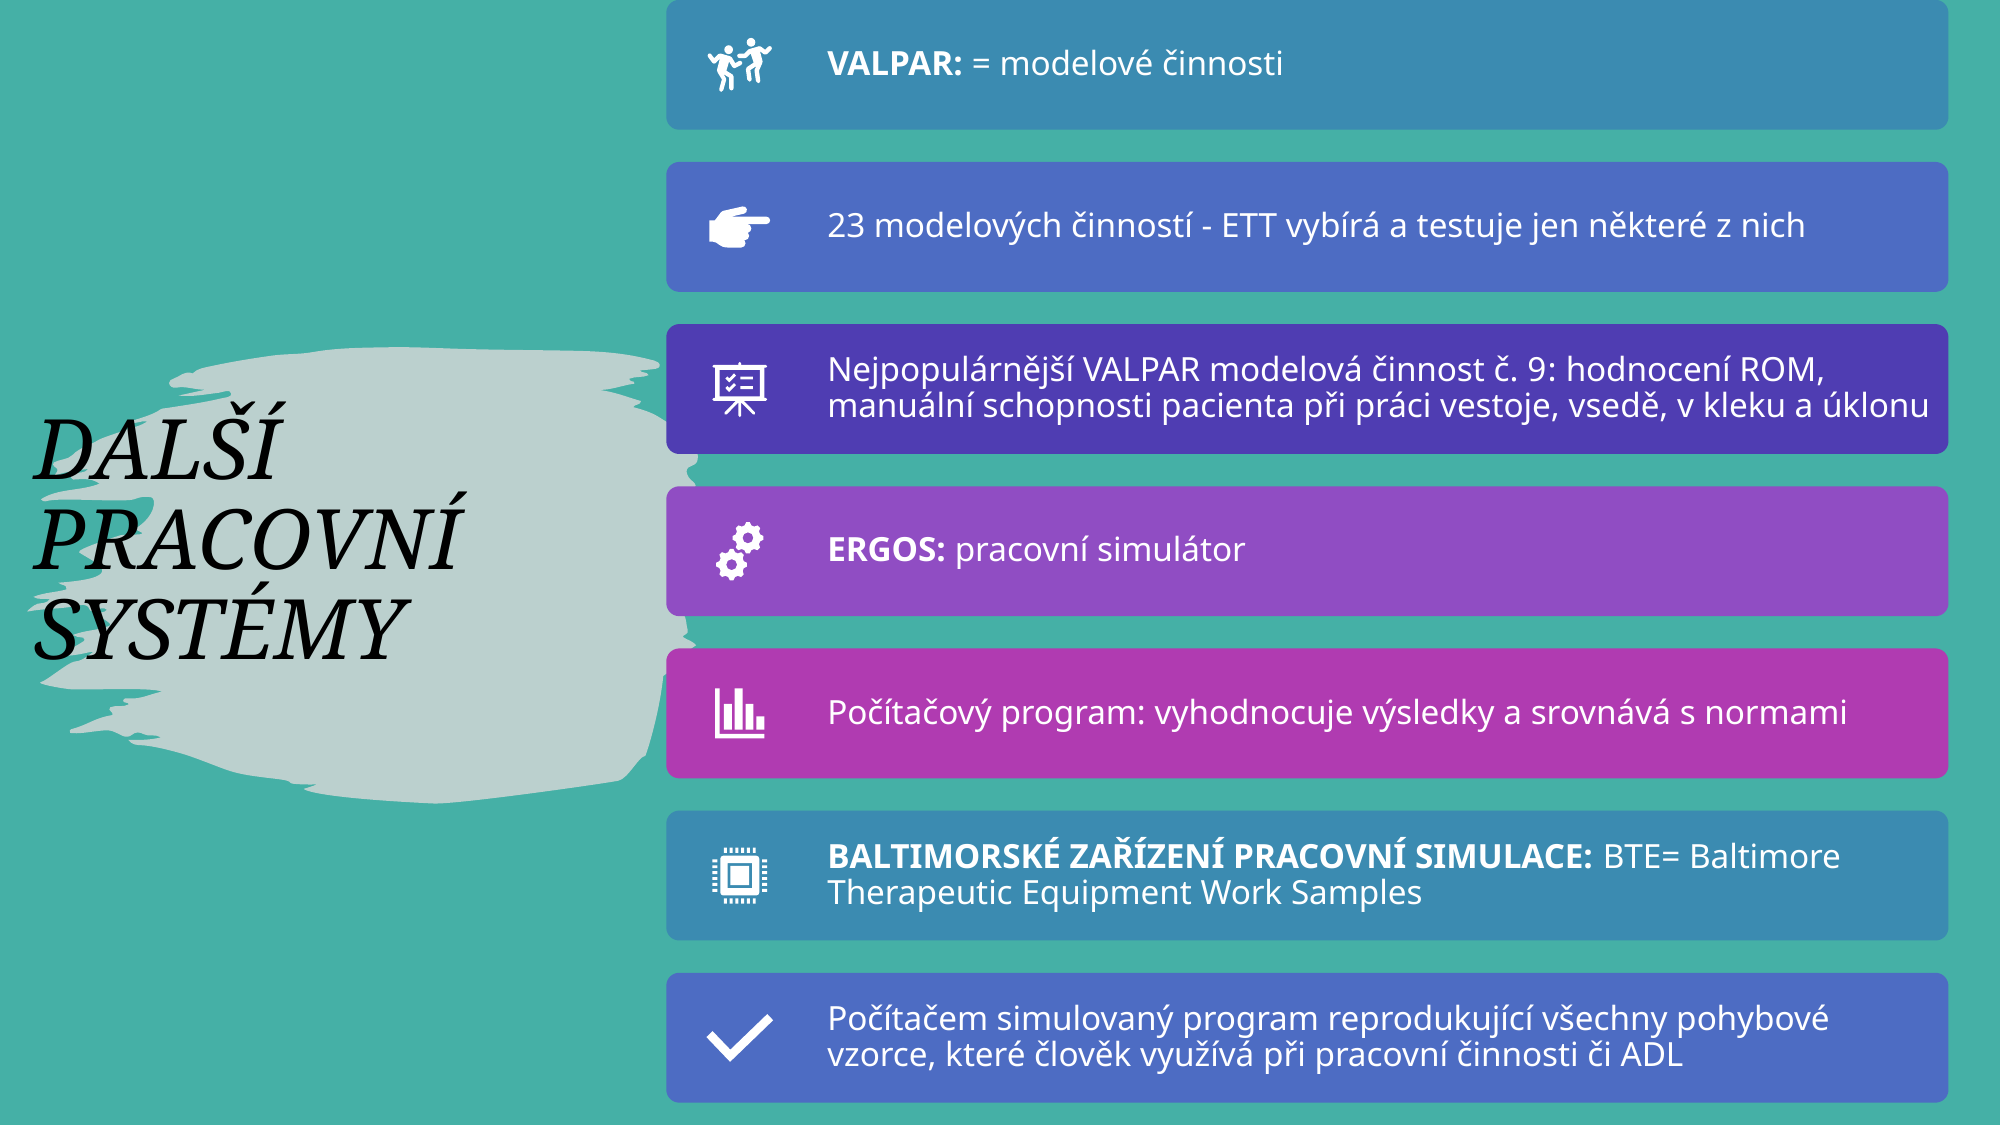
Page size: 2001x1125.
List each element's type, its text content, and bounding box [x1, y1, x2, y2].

text_box Počítačový program: vyhodnocuje výsledky a srovnává s normami [813, 648, 1949, 779]
text_box BALTIMORSKÉ ZAŘÍZENÍ PRACOVNÍ SIMULACE: BTE= Baltimore Therapeutic Equipment Work Samples [813, 810, 1949, 941]
text_box Počítačem simulovaný program reprodukující všechny pohybové vzorce, které člověk využívá při pracovní činnosti či ADL [813, 972, 1949, 1103]
text_box 23 modelových činností - ETT vybírá a testuje jen některé z nich [813, 161, 1949, 292]
text_box ERGOS: pracovní simulátor [813, 486, 1949, 617]
text_box VALPAR: = modelové činnosti [813, 0, 1949, 130]
text_box Nejpopulárnější VALPAR modelová činnost č. 9: hodnocení ROM, manuální schopnosti pacienta při práci vestoje, vsedě, v kleku a úklonu [813, 324, 1949, 454]
title DALŠÍ PRACOVNÍ SYSTÉMY [19, 180, 666, 906]
text_box [0, 0, 2000, 1125]
